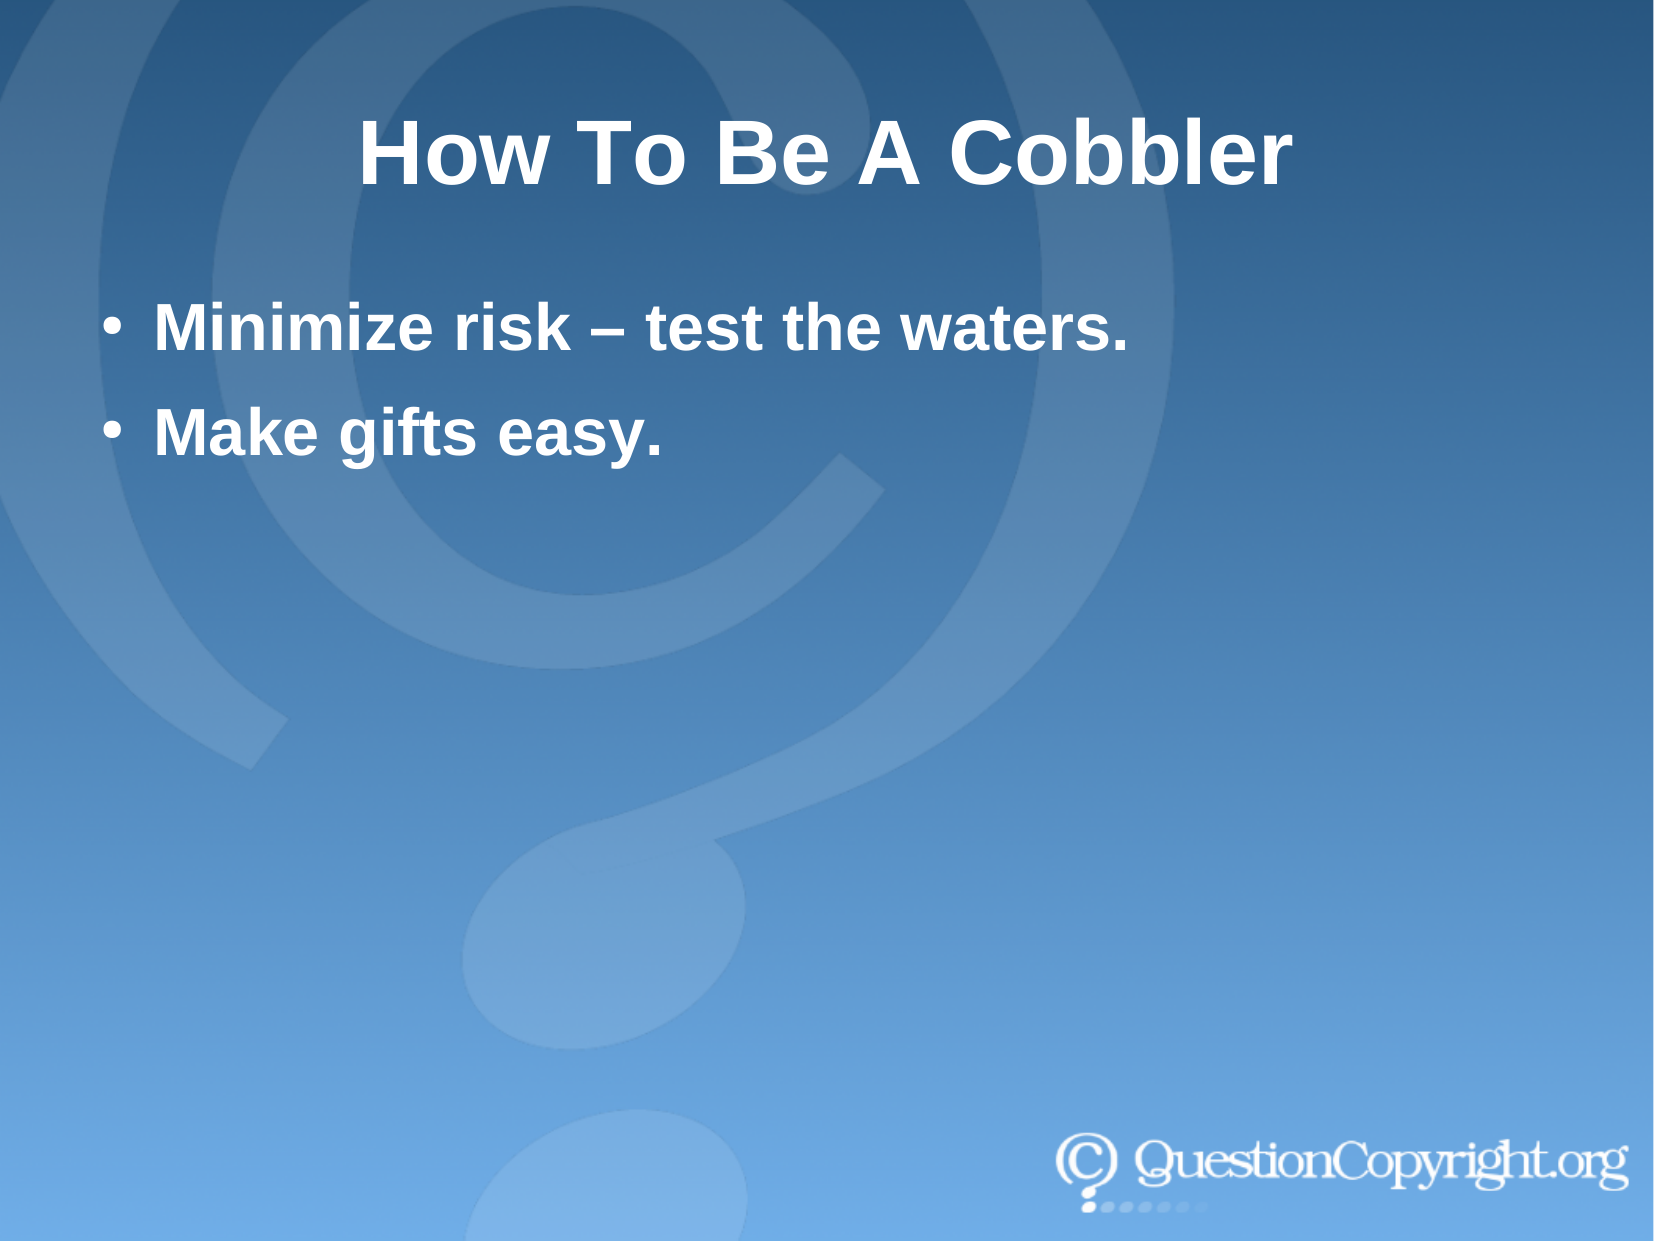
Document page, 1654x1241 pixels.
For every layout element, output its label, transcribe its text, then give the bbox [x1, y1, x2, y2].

title How To Be A Cobbler [82, 49, 1571, 257]
list Minimize risk – test the waters. Make gifts easy. [82, 290, 1571, 1094]
picture [0, 0, 1654, 1241]
